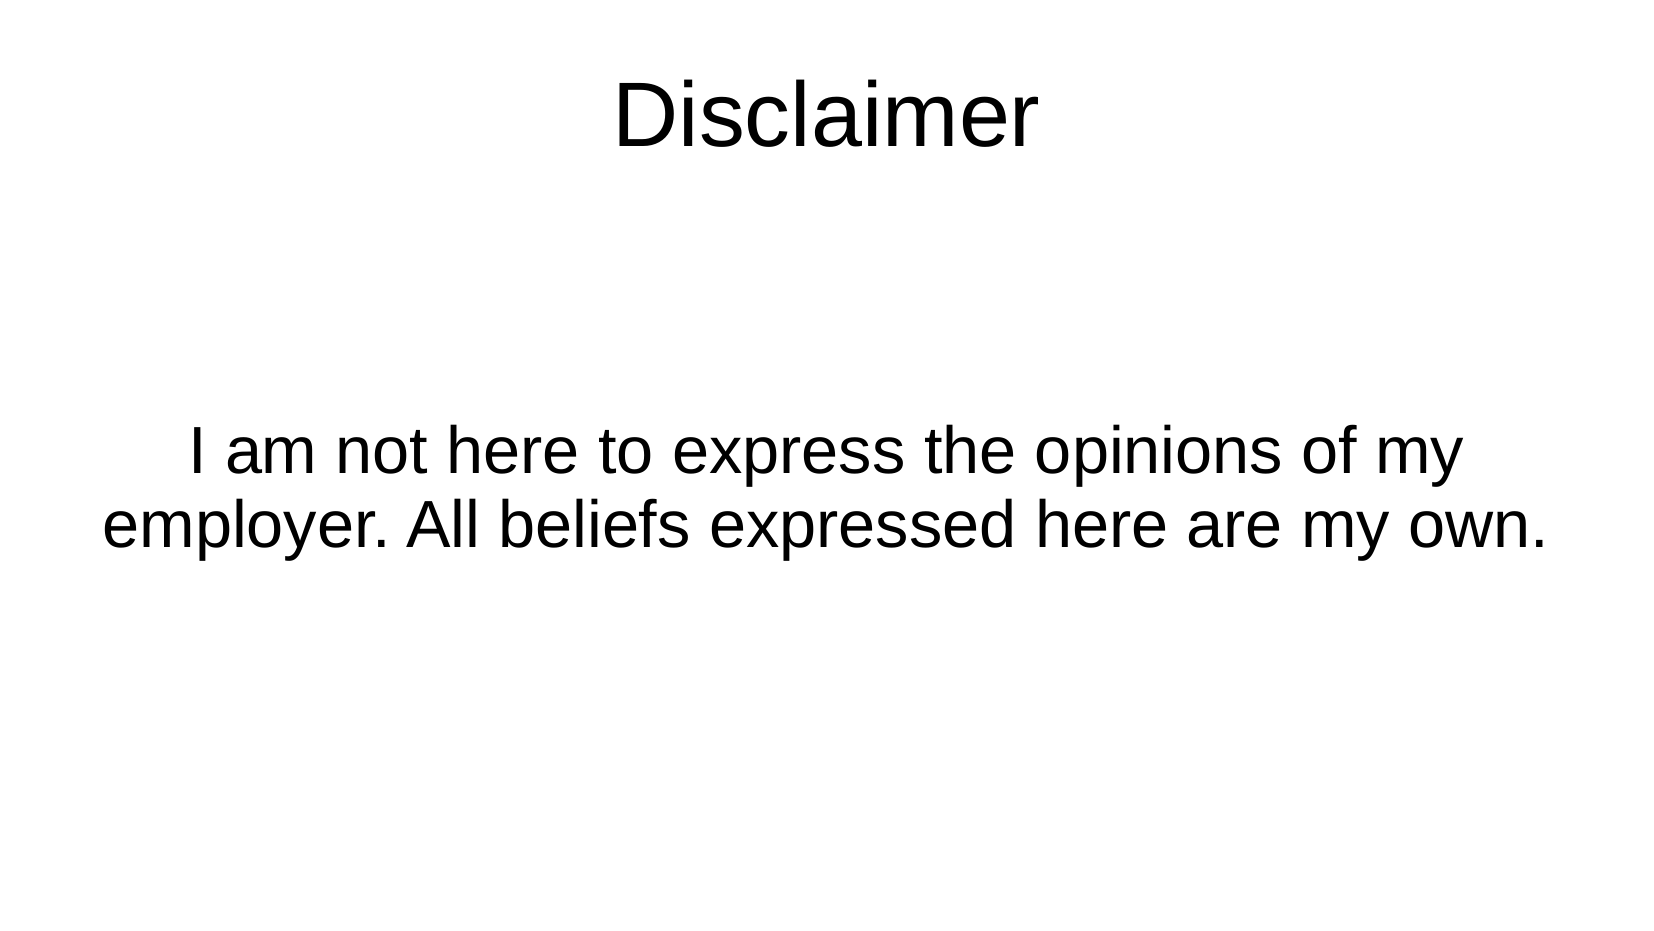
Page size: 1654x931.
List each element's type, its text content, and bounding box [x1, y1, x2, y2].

title Disclaimer [82, 37, 1571, 193]
subtitle I am not here to express the opinions of my employer. All beliefs expressed here are my own. [82, 217, 1571, 758]
